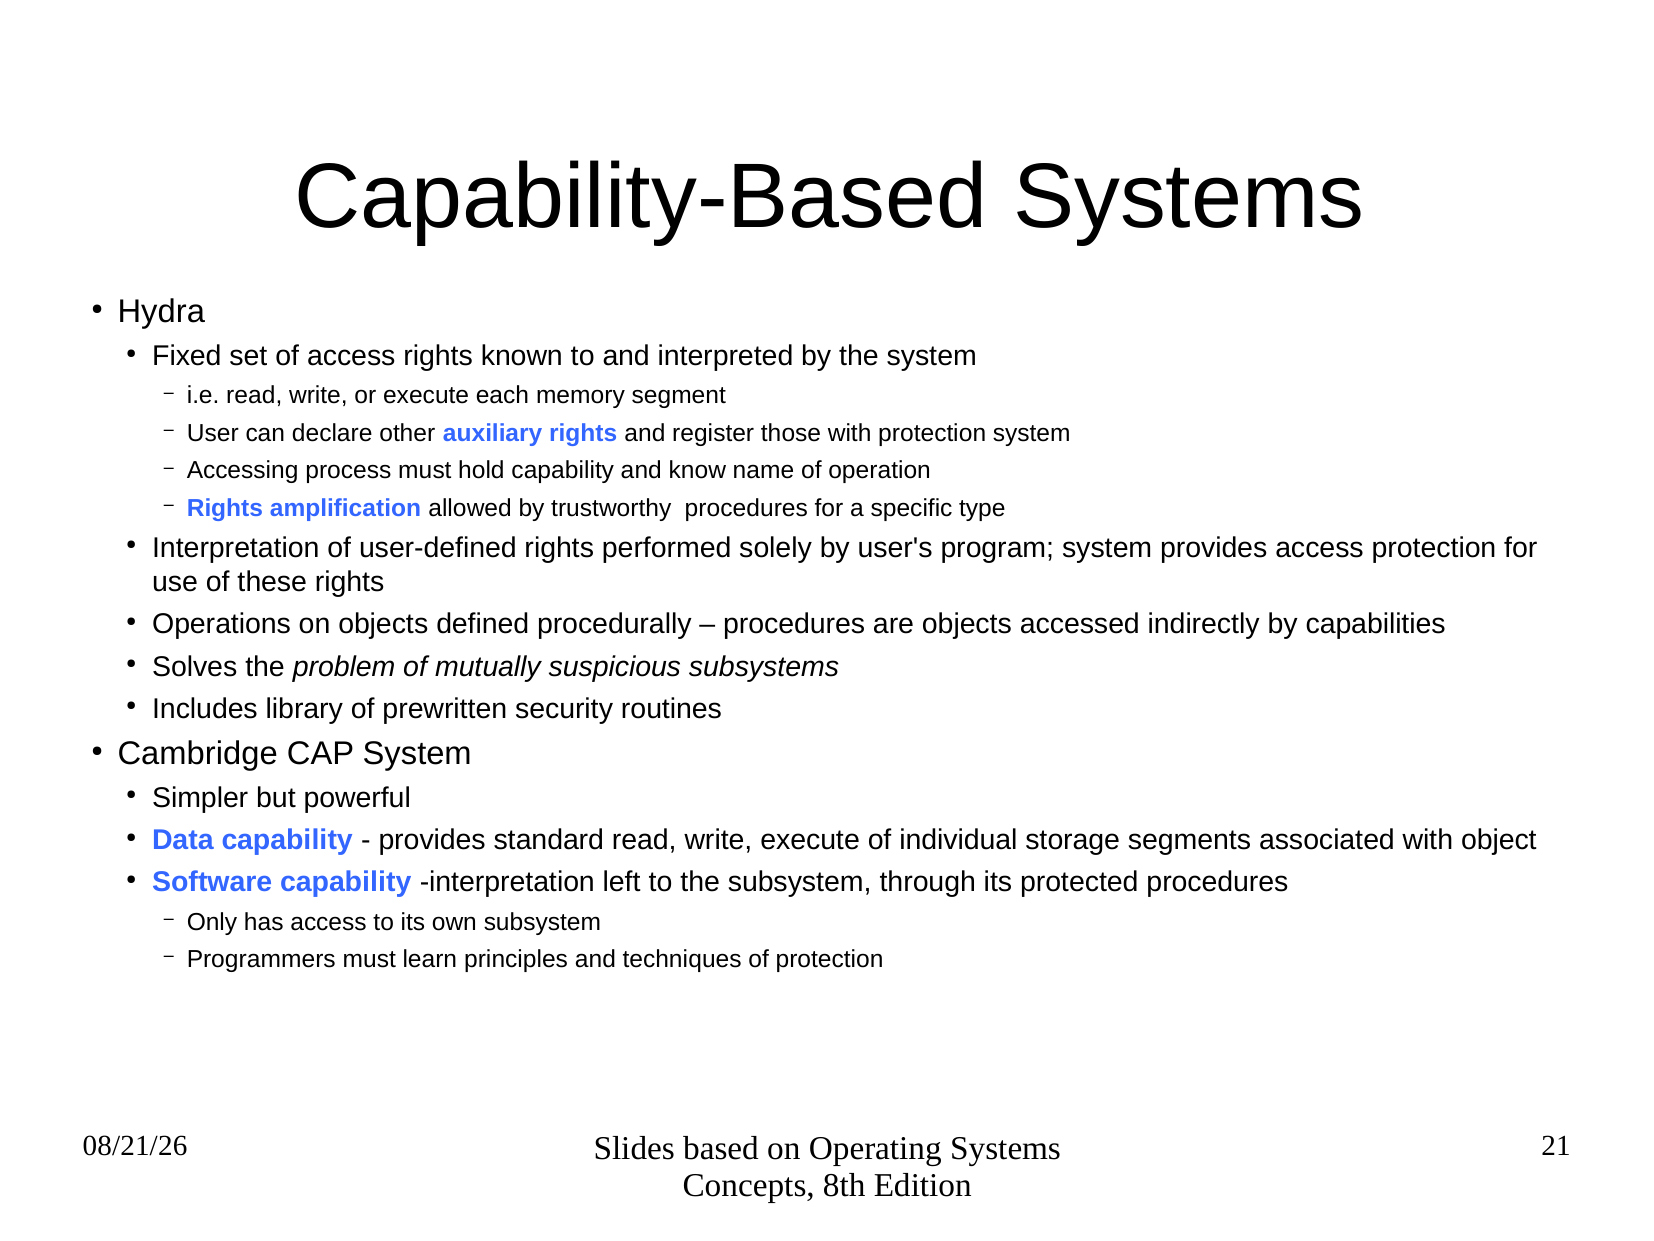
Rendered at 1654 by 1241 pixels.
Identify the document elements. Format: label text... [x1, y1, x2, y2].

title Capability-Based Systems [82, 49, 1571, 257]
list Hydra Fixed set of access rights known to and interpreted by the system i.e. read, write, or execute each memory segment User can declare other auxiliary rights and register those with protection system Accessing process must hold capability and know name of operation Rights amplification allowed by trustworthy procedures for a specific type Interpretation of user-defined rights performed solely by user's program; system provides access protection for use of these rights Operations on objects defined procedurally – procedures are objects accessed indirectly by capabilities Solves the problem of mutually suspicious subsystems Includes library of prewritten security routines Cambridge CAP System Simpler but powerful Data capability - provides standard read, write, execute of individual storage segments associated with object Software capability -interpretation left to the subsystem, through its protected procedures Only has access to its own subsystem Programmers must learn principles and techniques of protection [82, 290, 1571, 1010]
